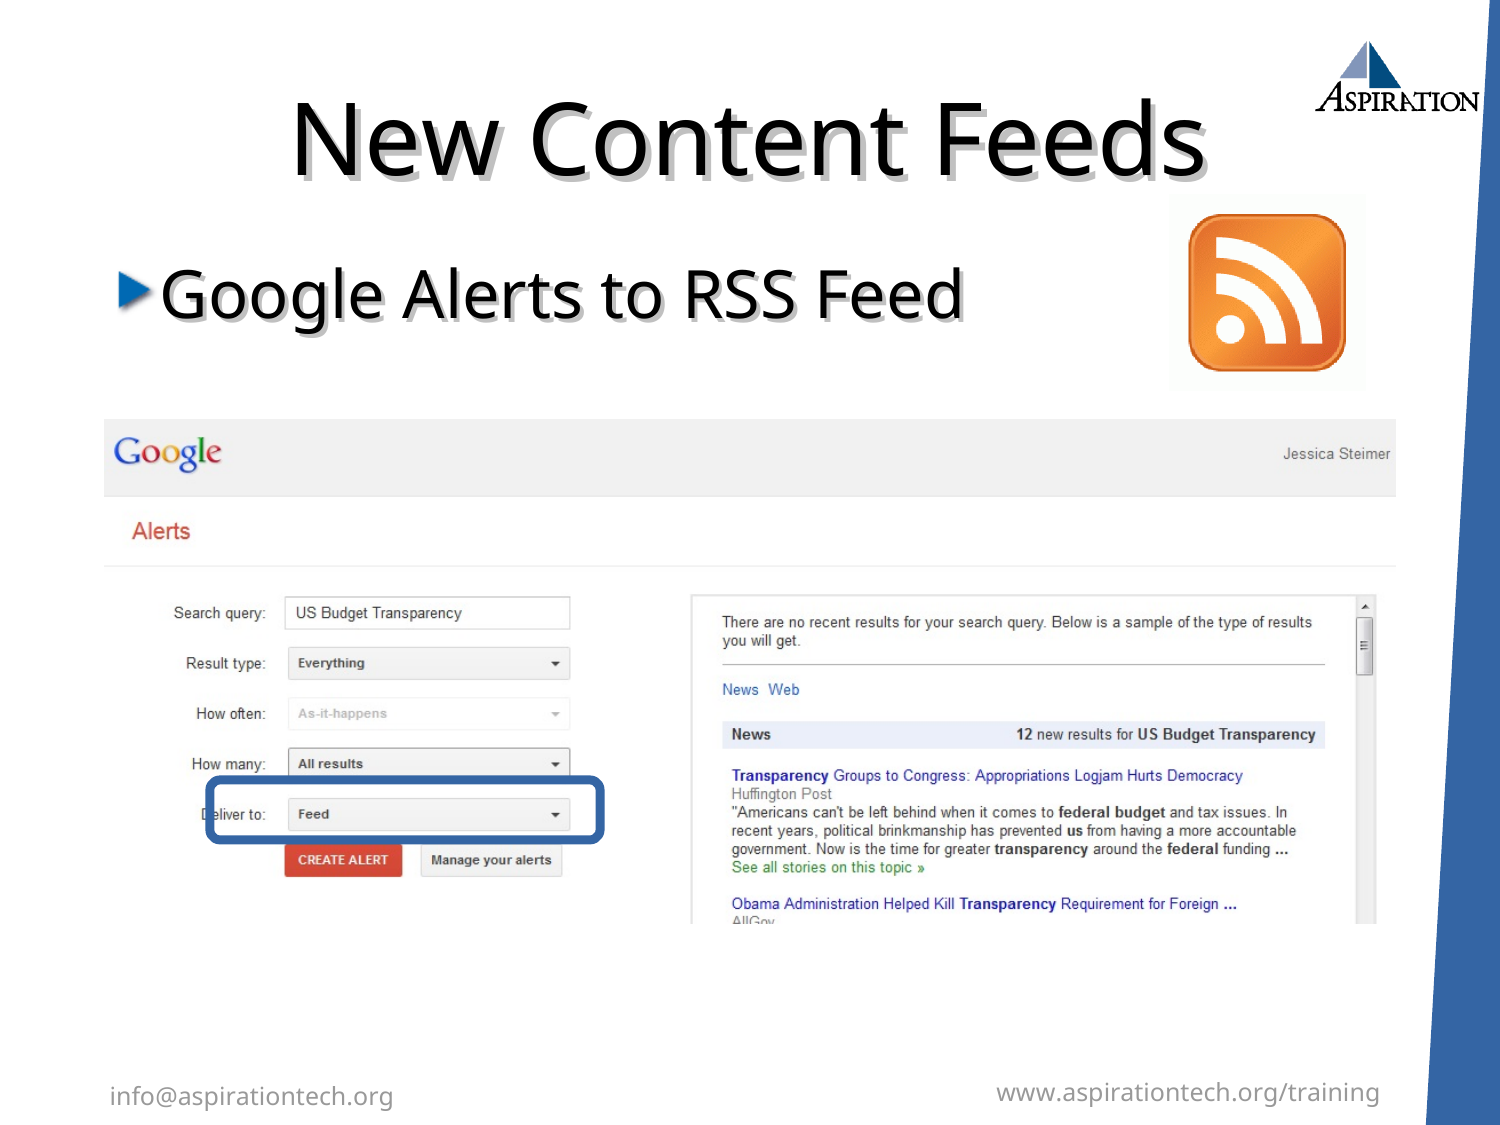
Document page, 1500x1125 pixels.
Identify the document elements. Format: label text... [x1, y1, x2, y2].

picture [1448, 41, 1480, 120]
list Google Alerts to RSS Feed [60, 247, 1458, 886]
title New Content Feeds [49, 37, 1448, 224]
picture [1169, 194, 1366, 391]
picture [104, 886, 1396, 924]
